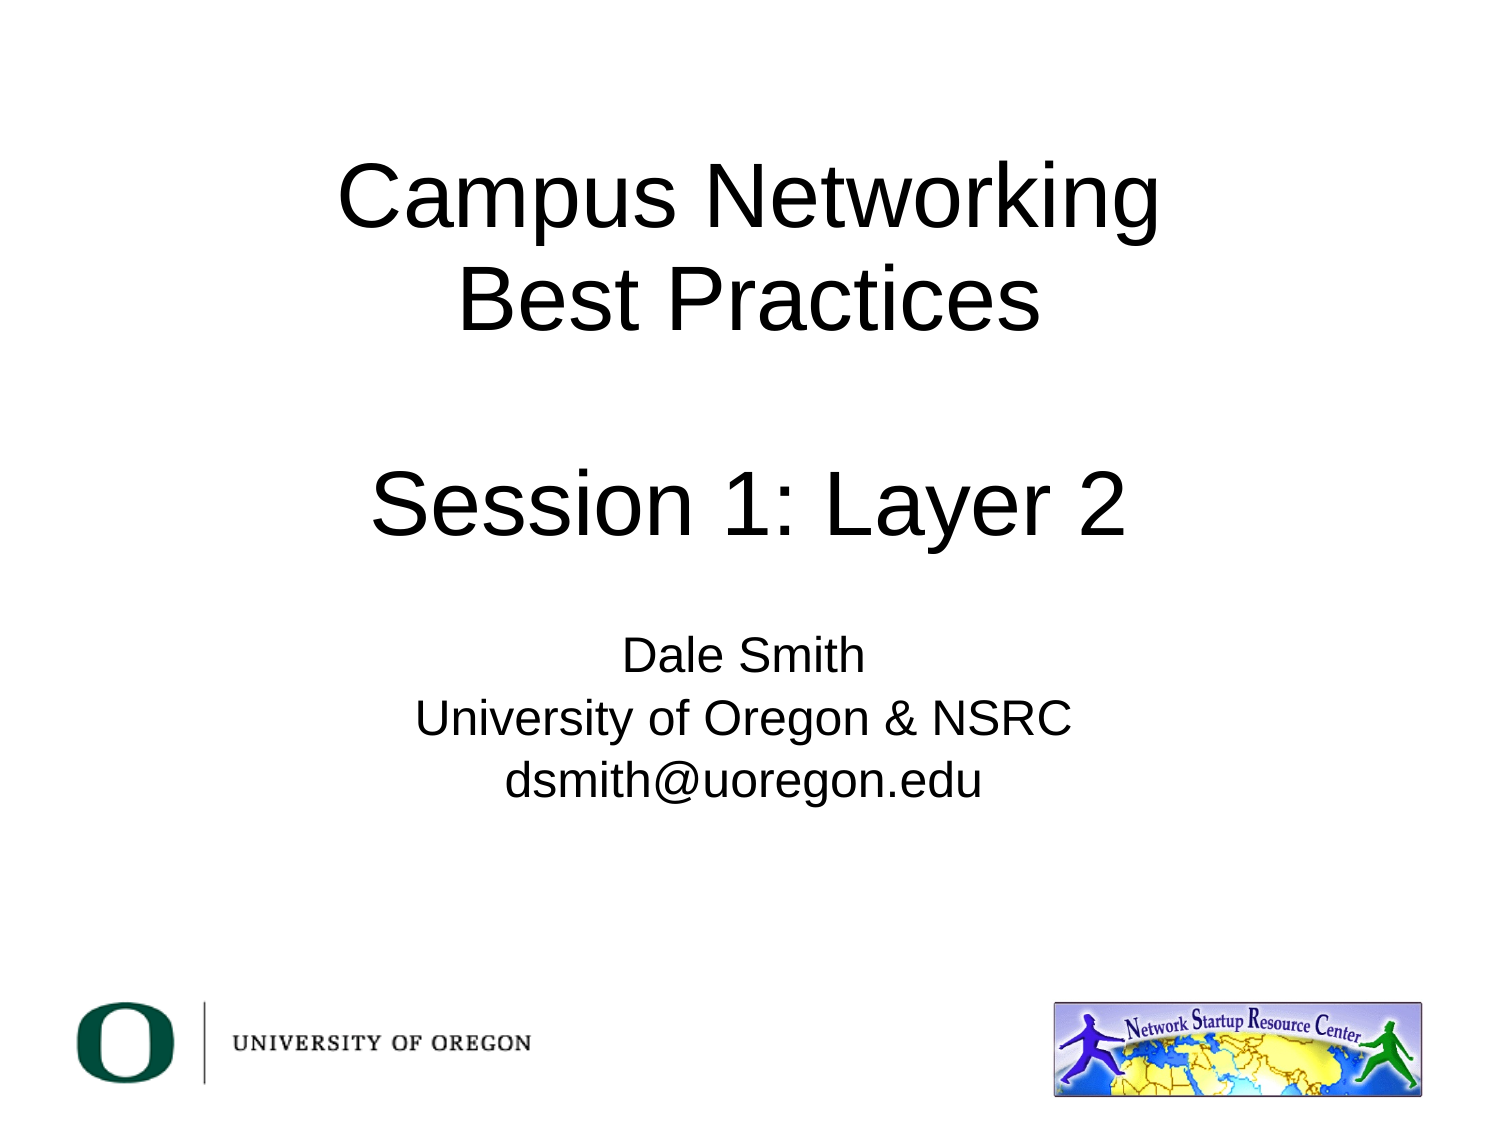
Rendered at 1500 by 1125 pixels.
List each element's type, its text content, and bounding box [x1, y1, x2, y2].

title Campus Networking Best Practices Session 1: Layer 2 [112, 122, 1388, 578]
picture [1050, 999, 1426, 1100]
picture [62, 998, 546, 1088]
text_box Dale Smith University of Oregon & NSRC dsmith@uoregon.edu [362, 624, 1126, 851]
